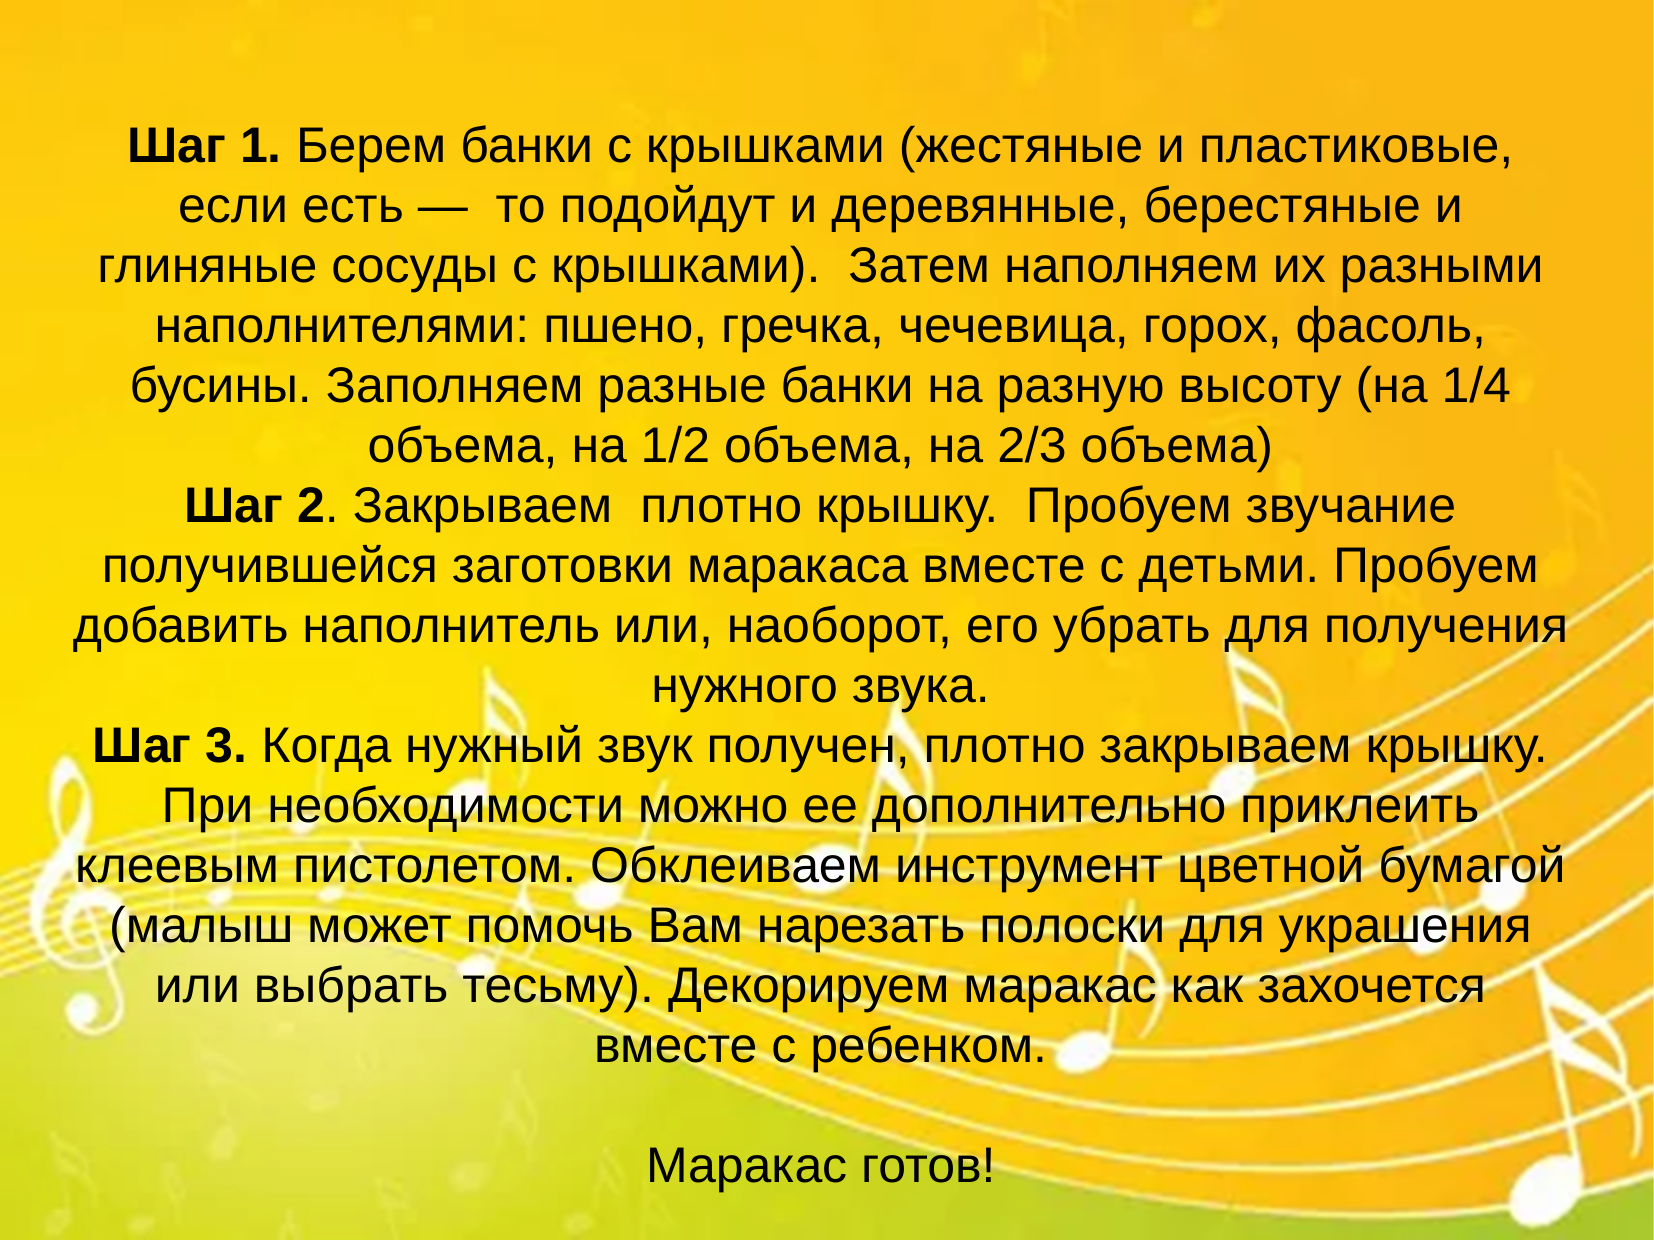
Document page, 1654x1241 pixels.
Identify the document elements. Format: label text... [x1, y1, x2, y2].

picture [0, 0, 1654, 1240]
title Шаг 1. Берем банки с крышками (жестяные и пластиковые, если есть — то подойдут и деревянные, берестяные и глиняные сосуды с крышками). Затем наполняем их разными наполнителями: пшено, гречка, чечевица, горох, фасоль, бусины. Заполняем разные банки на разную высоту (на 1/4 объема, на 1/2 объема, на 2/3 объема) Шаг 2. Закрываем плотно крышку. Пробуем звучание получившейся заготовки маракаса вместе с детьми. Пробуем добавить наполнитель или, наоборот, его убрать для получения нужного звука. Шаг 3. Когда нужный звук получен, плотно закрываем крышку. При необходимости можно ее дополнительно приклеить клеевым пистолетом. Обклеиваем инструмент цветной бумагой (малыш может помочь Вам нарезать полоски для украшения или выбрать тесьму). Декорируем маракас как захочется вместе с ребенком. Маракас готов! [70, 112, 1571, 1140]
